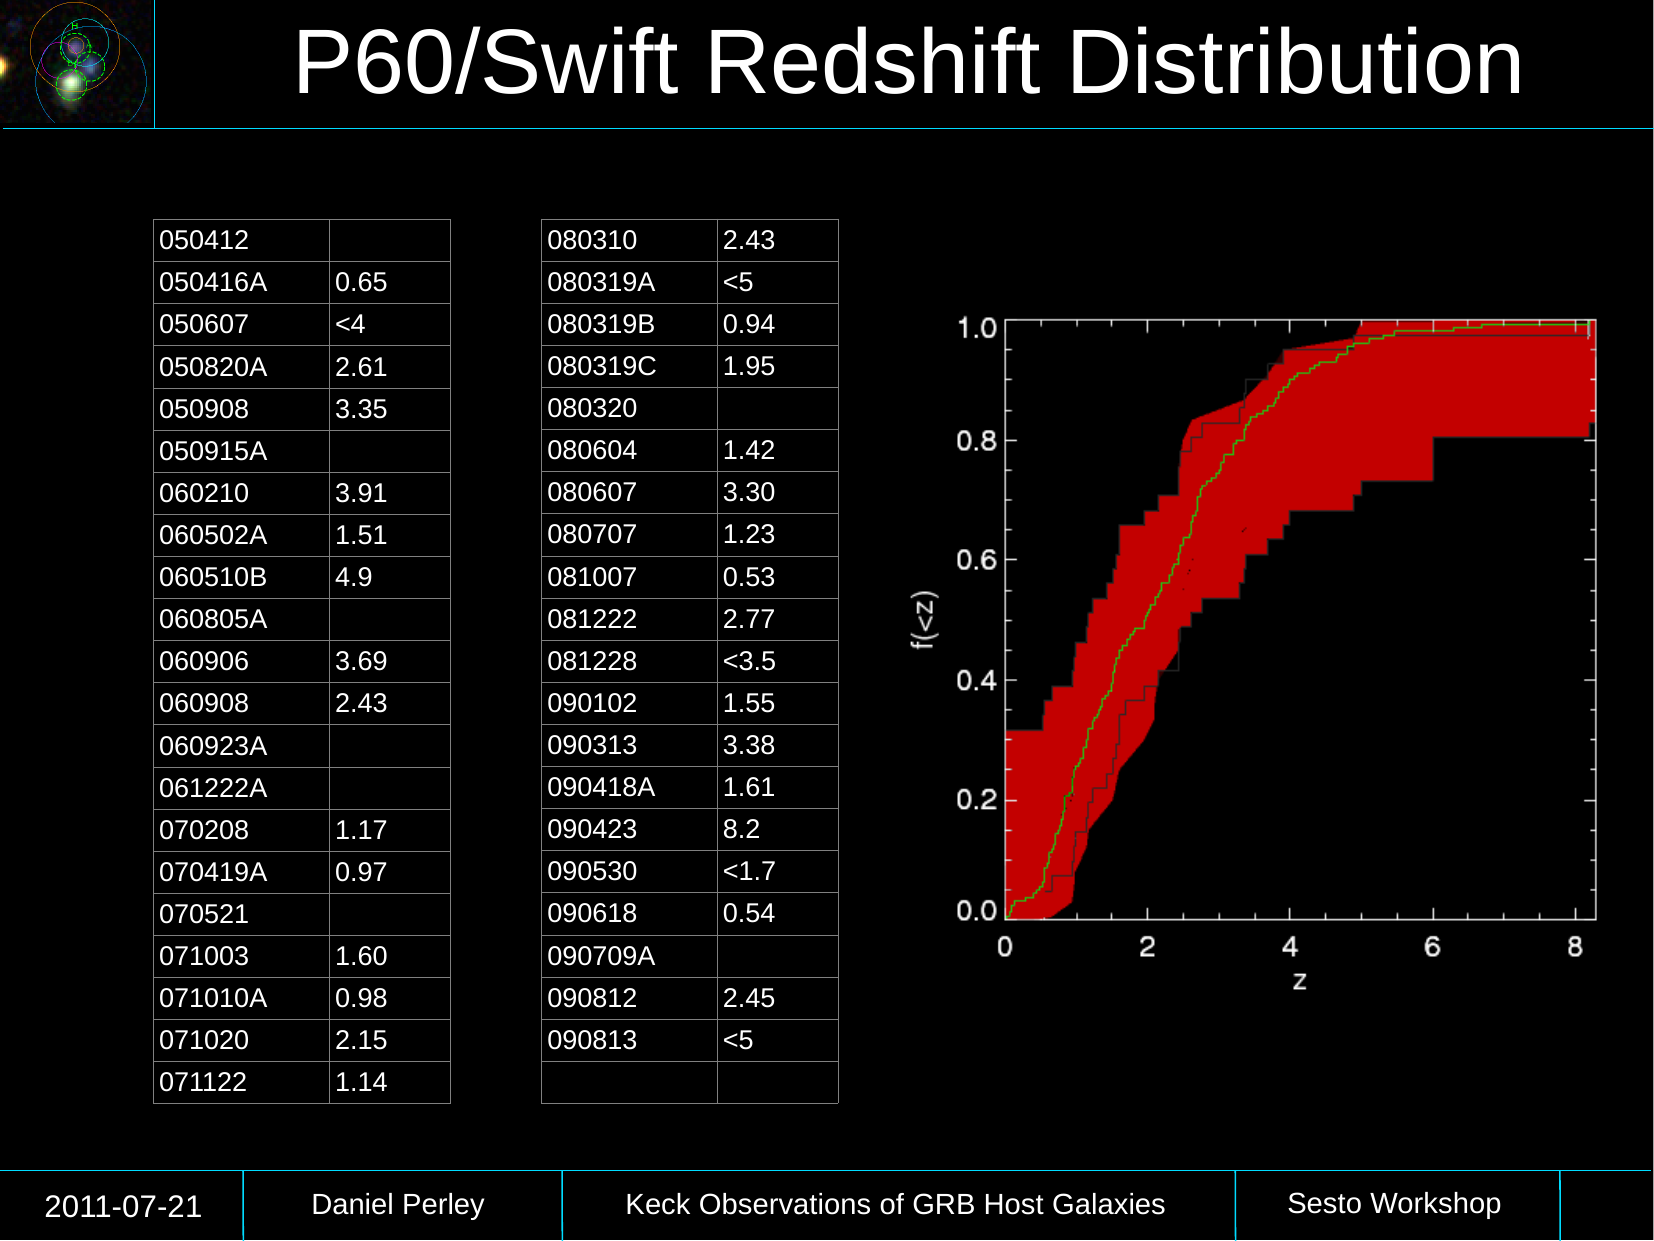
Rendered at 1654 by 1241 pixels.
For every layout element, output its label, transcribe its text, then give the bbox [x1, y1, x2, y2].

table_cell 081228 [542, 641, 717, 682]
table_cell 050915A [154, 431, 329, 472]
table_cell 080604 [542, 430, 717, 471]
table_cell <4 [330, 304, 450, 345]
table_cell 080320 [542, 388, 717, 429]
table_cell 2.77 [718, 599, 838, 640]
table_cell 060510B [154, 557, 329, 598]
table_cell 090618 [542, 893, 717, 935]
table_cell 080607 [542, 472, 717, 513]
table_cell 080319C [542, 346, 717, 387]
table_cell [718, 1062, 838, 1103]
table_cell <5 [718, 262, 838, 303]
table_cell 090418A [542, 767, 717, 808]
table_cell 3.35 [330, 389, 450, 430]
title P60/Swift Redshift Distribution [165, 10, 1654, 114]
table_cell 090813 [542, 1020, 717, 1061]
table_cell 071010A [154, 978, 329, 1019]
table_cell 061222A [154, 768, 329, 809]
table_cell 060923A [154, 725, 329, 767]
table_cell 071122 [154, 1062, 329, 1103]
table_cell 3.69 [330, 641, 450, 682]
table_cell 081222 [542, 599, 717, 640]
table_cell [330, 894, 450, 935]
table_cell 050607 [154, 304, 329, 345]
table_cell 070419A [154, 852, 329, 893]
table_cell 1.95 [718, 346, 838, 387]
table_cell 060805A [154, 599, 329, 640]
table_cell 060906 [154, 641, 329, 682]
table_cell 0.53 [718, 557, 838, 598]
table_header 080310 [542, 220, 717, 261]
table_cell 0.65 [330, 262, 450, 303]
table_cell 1.23 [718, 514, 838, 556]
table_cell 071020 [154, 1020, 329, 1061]
table_cell 070208 [154, 810, 329, 851]
table_cell 070521 [154, 894, 329, 935]
table_cell 0.97 [330, 852, 450, 893]
table_cell 1.60 [330, 936, 450, 977]
table_cell 060210 [154, 473, 329, 514]
picture [900, 299, 1611, 1010]
table_header 050412 [154, 220, 329, 261]
table_cell <5 [718, 1020, 838, 1061]
table_cell 0.98 [330, 978, 450, 1019]
table_cell 080707 [542, 514, 717, 556]
table_cell [330, 725, 450, 767]
table_cell 8.2 [718, 809, 838, 850]
table_cell 090812 [542, 978, 717, 1019]
table_cell [718, 388, 838, 429]
table_cell 2.45 [718, 978, 838, 1019]
table_cell 2.61 [330, 346, 450, 388]
table_cell 060502A [154, 515, 329, 556]
table_header [330, 220, 450, 261]
table_cell 090709A [542, 936, 717, 977]
table_cell 0.54 [718, 893, 838, 935]
table_cell <1.7 [718, 851, 838, 892]
table_cell [330, 599, 450, 640]
table_cell [542, 1062, 717, 1103]
picture [0, 0, 151, 123]
table_cell 080319B [542, 304, 717, 345]
table_cell 090102 [542, 683, 717, 724]
table_cell 3.91 [330, 473, 450, 514]
table_cell 1.17 [330, 810, 450, 851]
table_cell 3.30 [718, 472, 838, 513]
table_cell 050820A [154, 346, 329, 388]
table_header 2.43 [718, 220, 838, 261]
table_cell 090423 [542, 809, 717, 850]
table_cell 1.42 [718, 430, 838, 471]
table_cell 3.38 [718, 725, 838, 766]
table_cell 1.55 [718, 683, 838, 724]
table_cell 0.94 [718, 304, 838, 345]
table_cell 1.51 [330, 515, 450, 556]
table_cell 090530 [542, 851, 717, 892]
table_cell 081007 [542, 557, 717, 598]
table_cell 071003 [154, 936, 329, 977]
table_cell 2.43 [330, 683, 450, 724]
table_cell [330, 431, 450, 472]
table_cell 080319A [542, 262, 717, 303]
table_cell 060908 [154, 683, 329, 724]
table_cell 1.14 [330, 1062, 450, 1103]
table_cell <3.5 [718, 641, 838, 682]
table_cell 050416A [154, 262, 329, 303]
table_cell [330, 768, 450, 809]
table_cell 1.61 [718, 767, 838, 808]
table_cell 4.9 [330, 557, 450, 598]
table_cell [718, 936, 838, 977]
table_cell 090313 [542, 725, 717, 766]
table_cell 050908 [154, 389, 329, 430]
table_cell 2.15 [330, 1020, 450, 1061]
